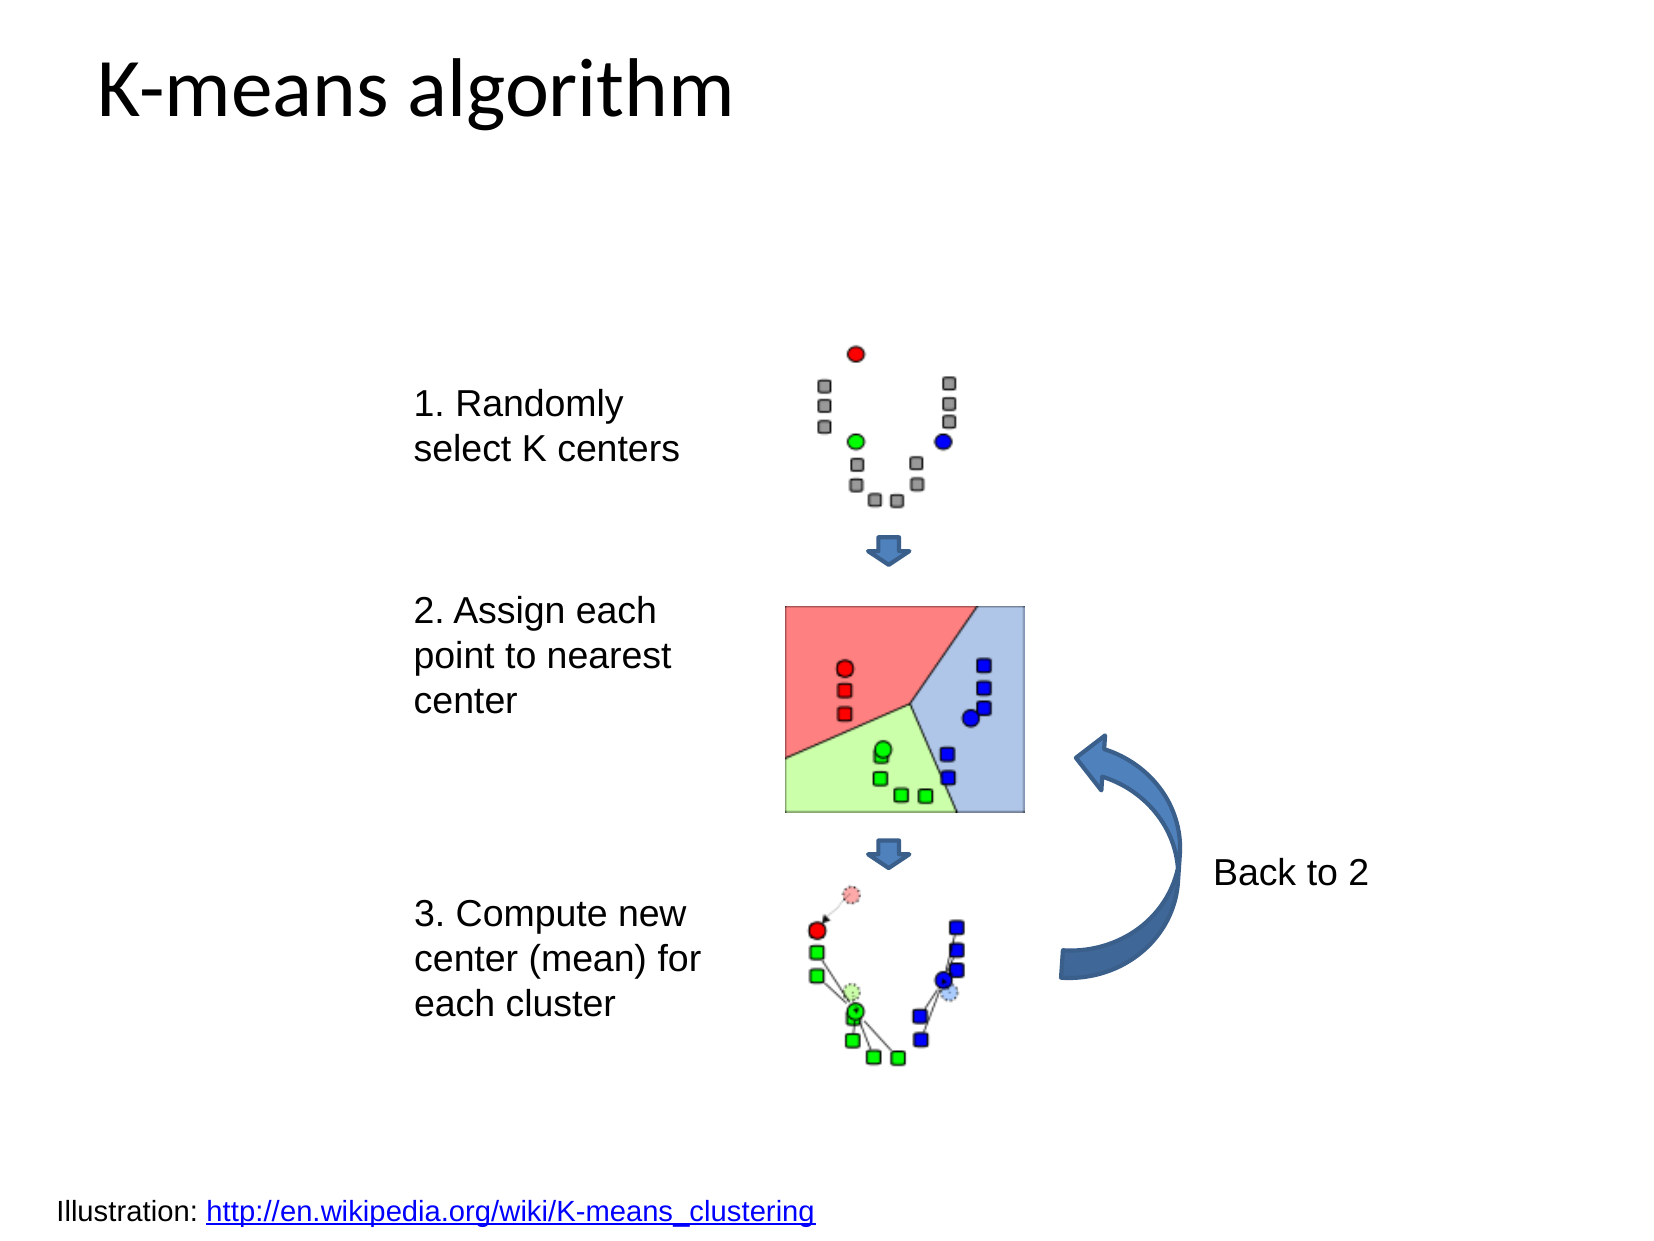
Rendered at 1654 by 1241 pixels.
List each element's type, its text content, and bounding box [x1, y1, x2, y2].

text_box 3. Compute new center (mean) for each cluster [399, 881, 744, 1032]
text_box Back to 2 [1198, 840, 1530, 901]
text_box [868, 537, 910, 565]
picture [785, 606, 1025, 813]
text_box Illustration: http://en.wikipedia.org/wiki/K-means_clustering [41, 1184, 831, 1235]
picture [757, 868, 998, 1075]
text_box 1. Randomly select K centers [399, 371, 744, 477]
text_box 2. Assign each point to nearest center [399, 578, 730, 729]
text_box [868, 840, 910, 869]
picture [771, 330, 986, 538]
title K-means algorithm [82, 0, 1571, 166]
text_box [1061, 735, 1181, 978]
